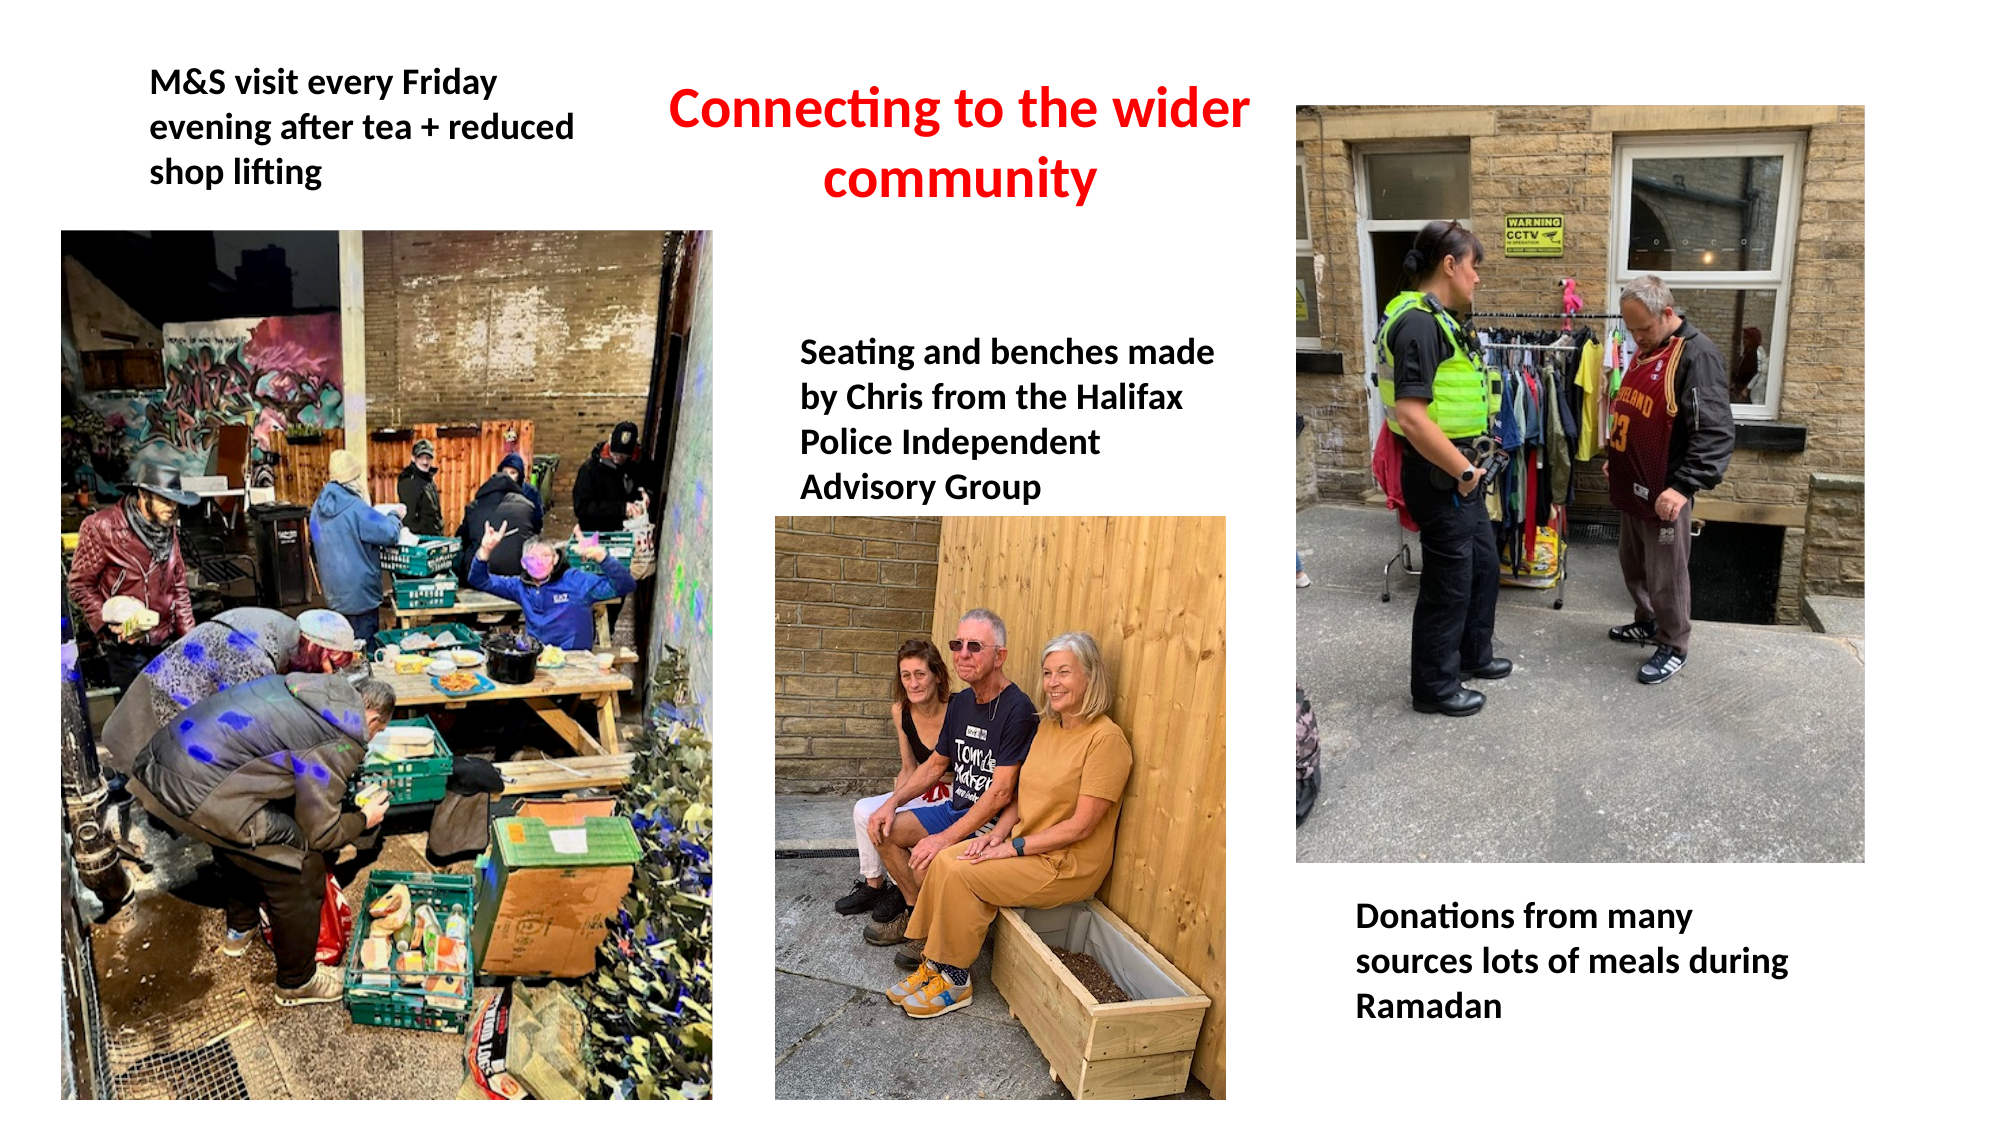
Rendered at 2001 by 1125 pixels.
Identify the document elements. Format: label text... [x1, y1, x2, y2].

text_box Donations from many sources lots of meals during Ramadan [1340, 883, 1822, 1035]
picture [774, 516, 1226, 1100]
picture [1296, 104, 1866, 863]
text_box Connecting to the wider community [648, 61, 1274, 218]
text_box Seating and benches made by Chris from the Halifax Police Independent Advisory Group [785, 319, 1233, 517]
picture [61, 229, 714, 1100]
text_box M&S visit every Friday evening after tea + reduced shop lifting [134, 49, 634, 202]
